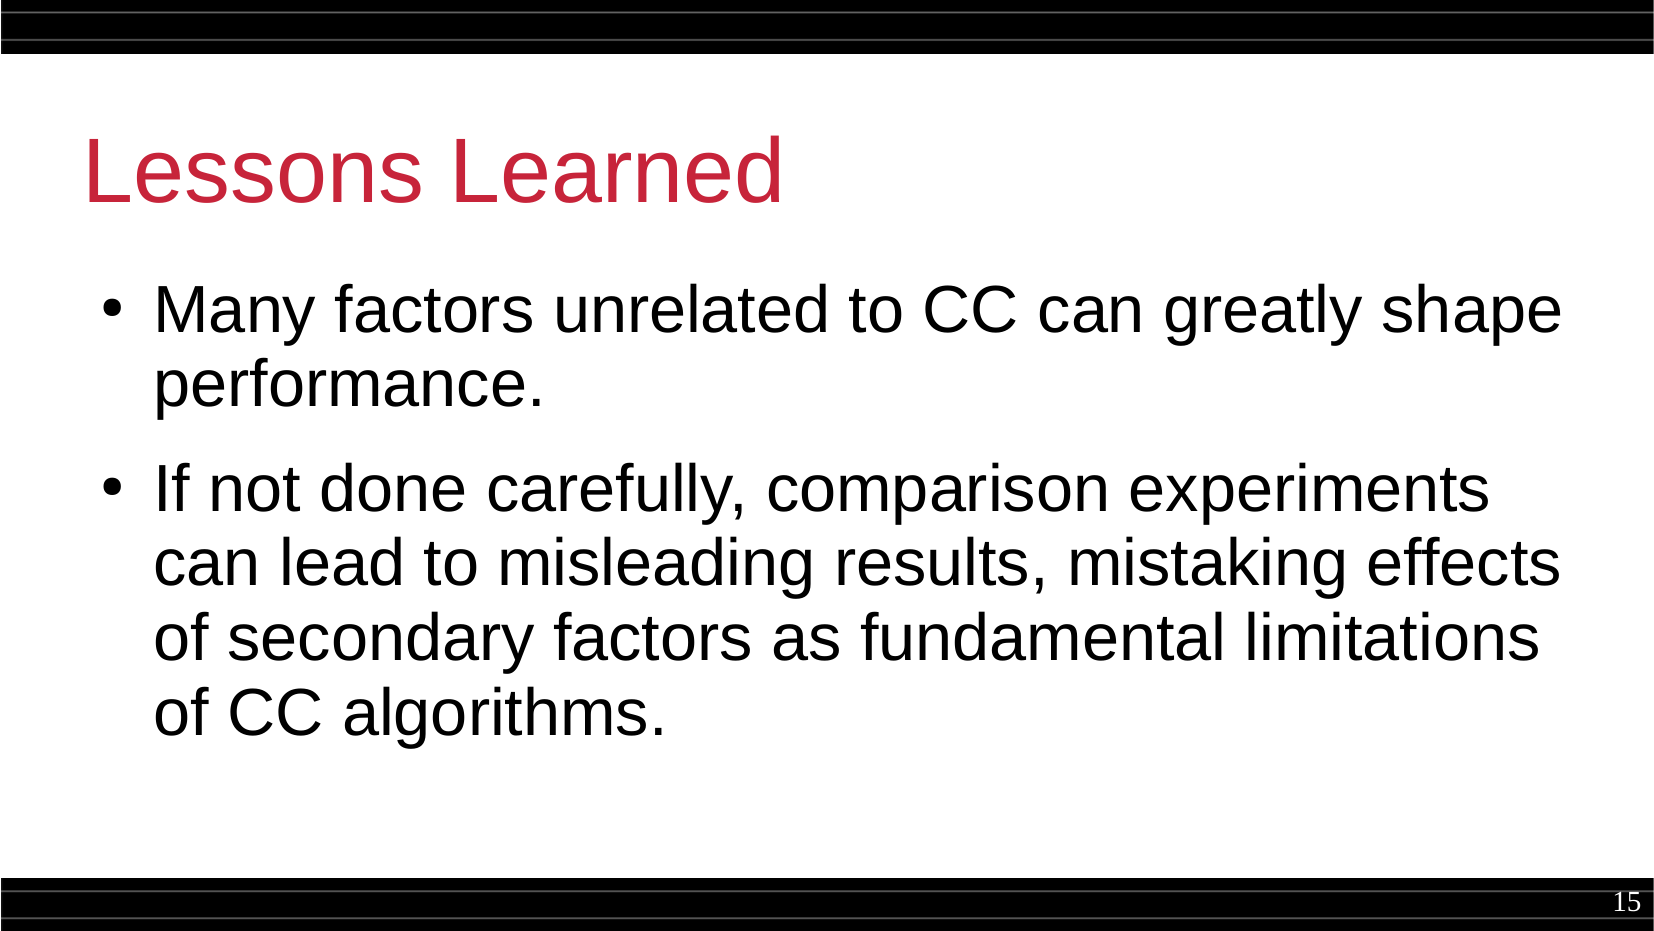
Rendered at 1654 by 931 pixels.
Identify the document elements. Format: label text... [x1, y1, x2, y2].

picture [1, 0, 1654, 54]
list Many factors unrelated to CC can greatly shape performance. If not done carefully, comparison experiments can lead to misleading results, mistaking effects of secondary factors as fundamental limitations of CC algorithms. [82, 271, 1571, 758]
picture [1, 878, 1654, 931]
title Lessons Learned [82, 92, 1571, 249]
